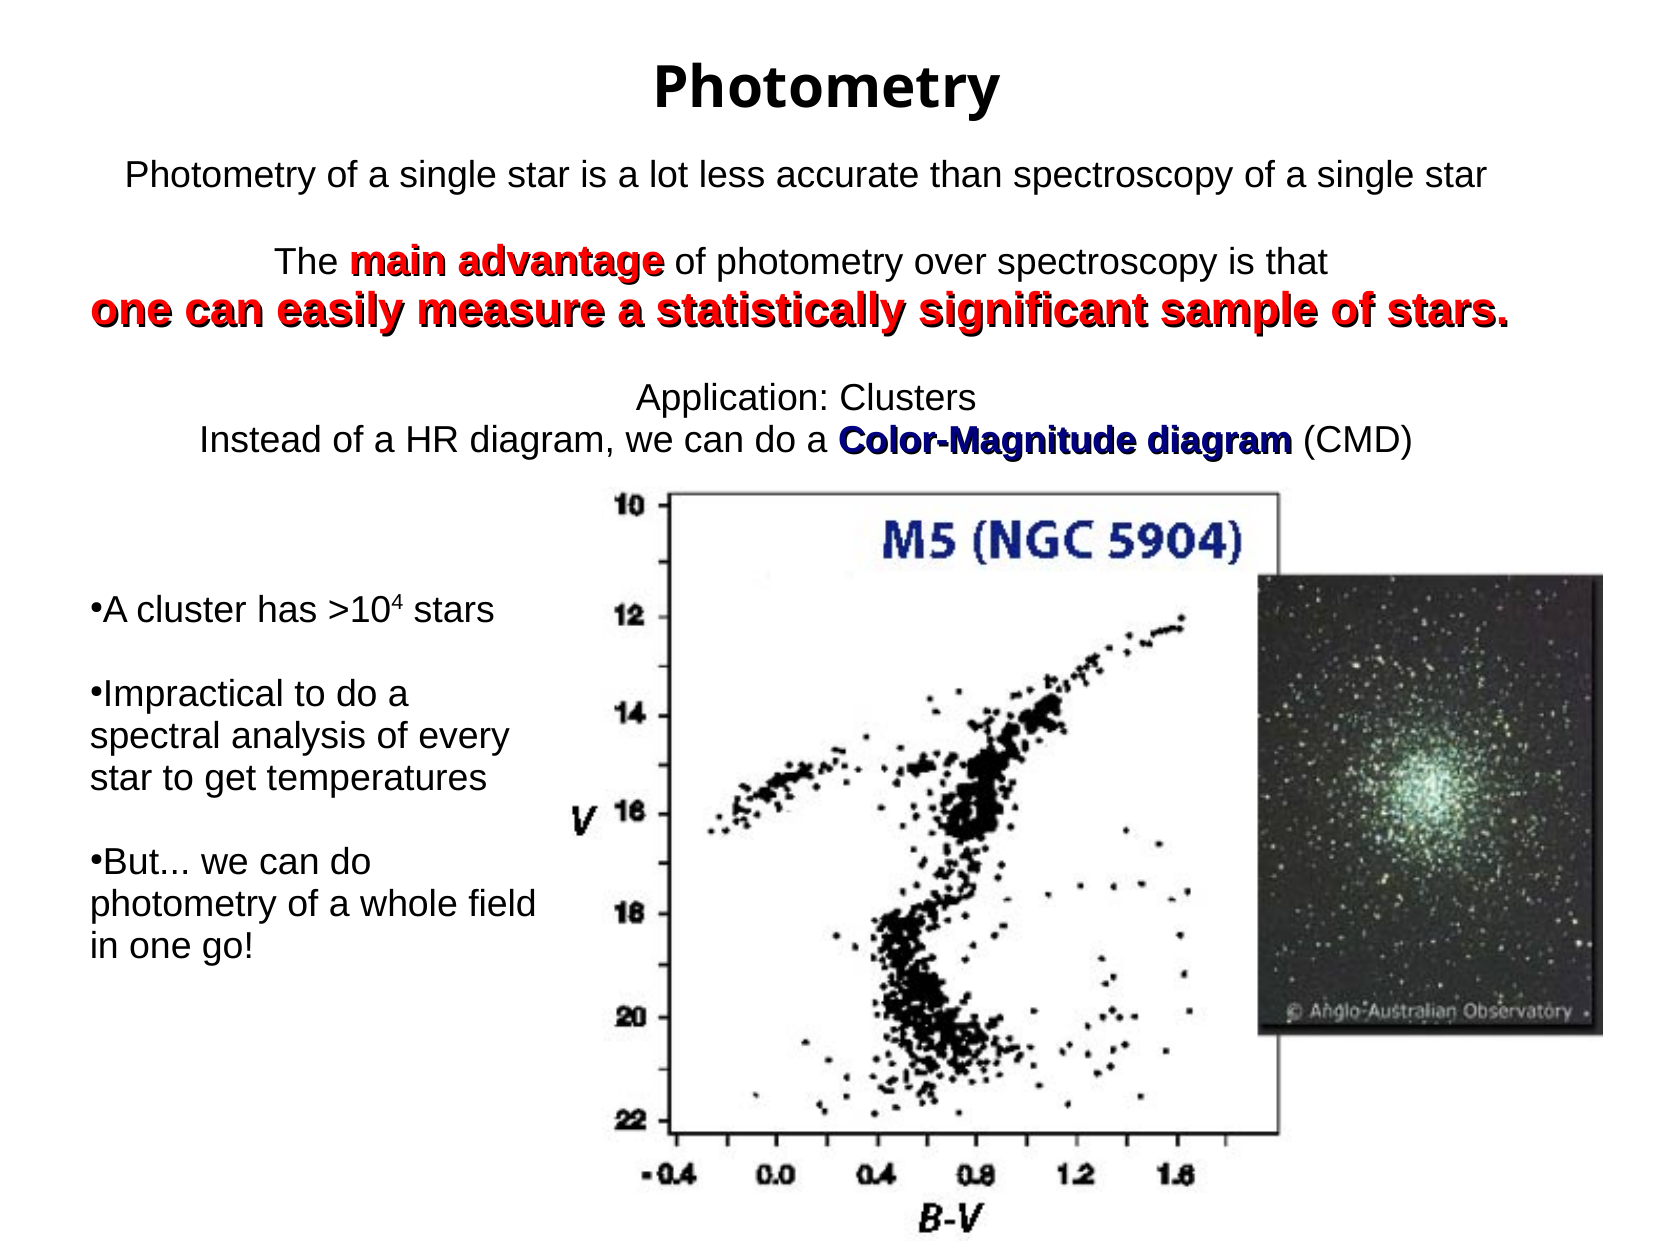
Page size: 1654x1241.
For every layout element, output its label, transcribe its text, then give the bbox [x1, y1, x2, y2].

text_box Photometry [0, 37, 1654, 121]
picture [552, 437, 1603, 1241]
text_box A cluster has >104 stars Impractical to do a spectral analysis of every star to get temperatures But... we can do photometry of a whole field in one go! [75, 580, 563, 976]
text_box Photometry of a single star is a lot less accurate than spectroscopy of a single star The main advantage of photometry over spectroscopy is that one can easily measure a statistically significant sample of stars. Application: Clusters Instead of a HR diagram, we can do a Color-Magnitude diagram (CMD) [75, 145, 1538, 469]
